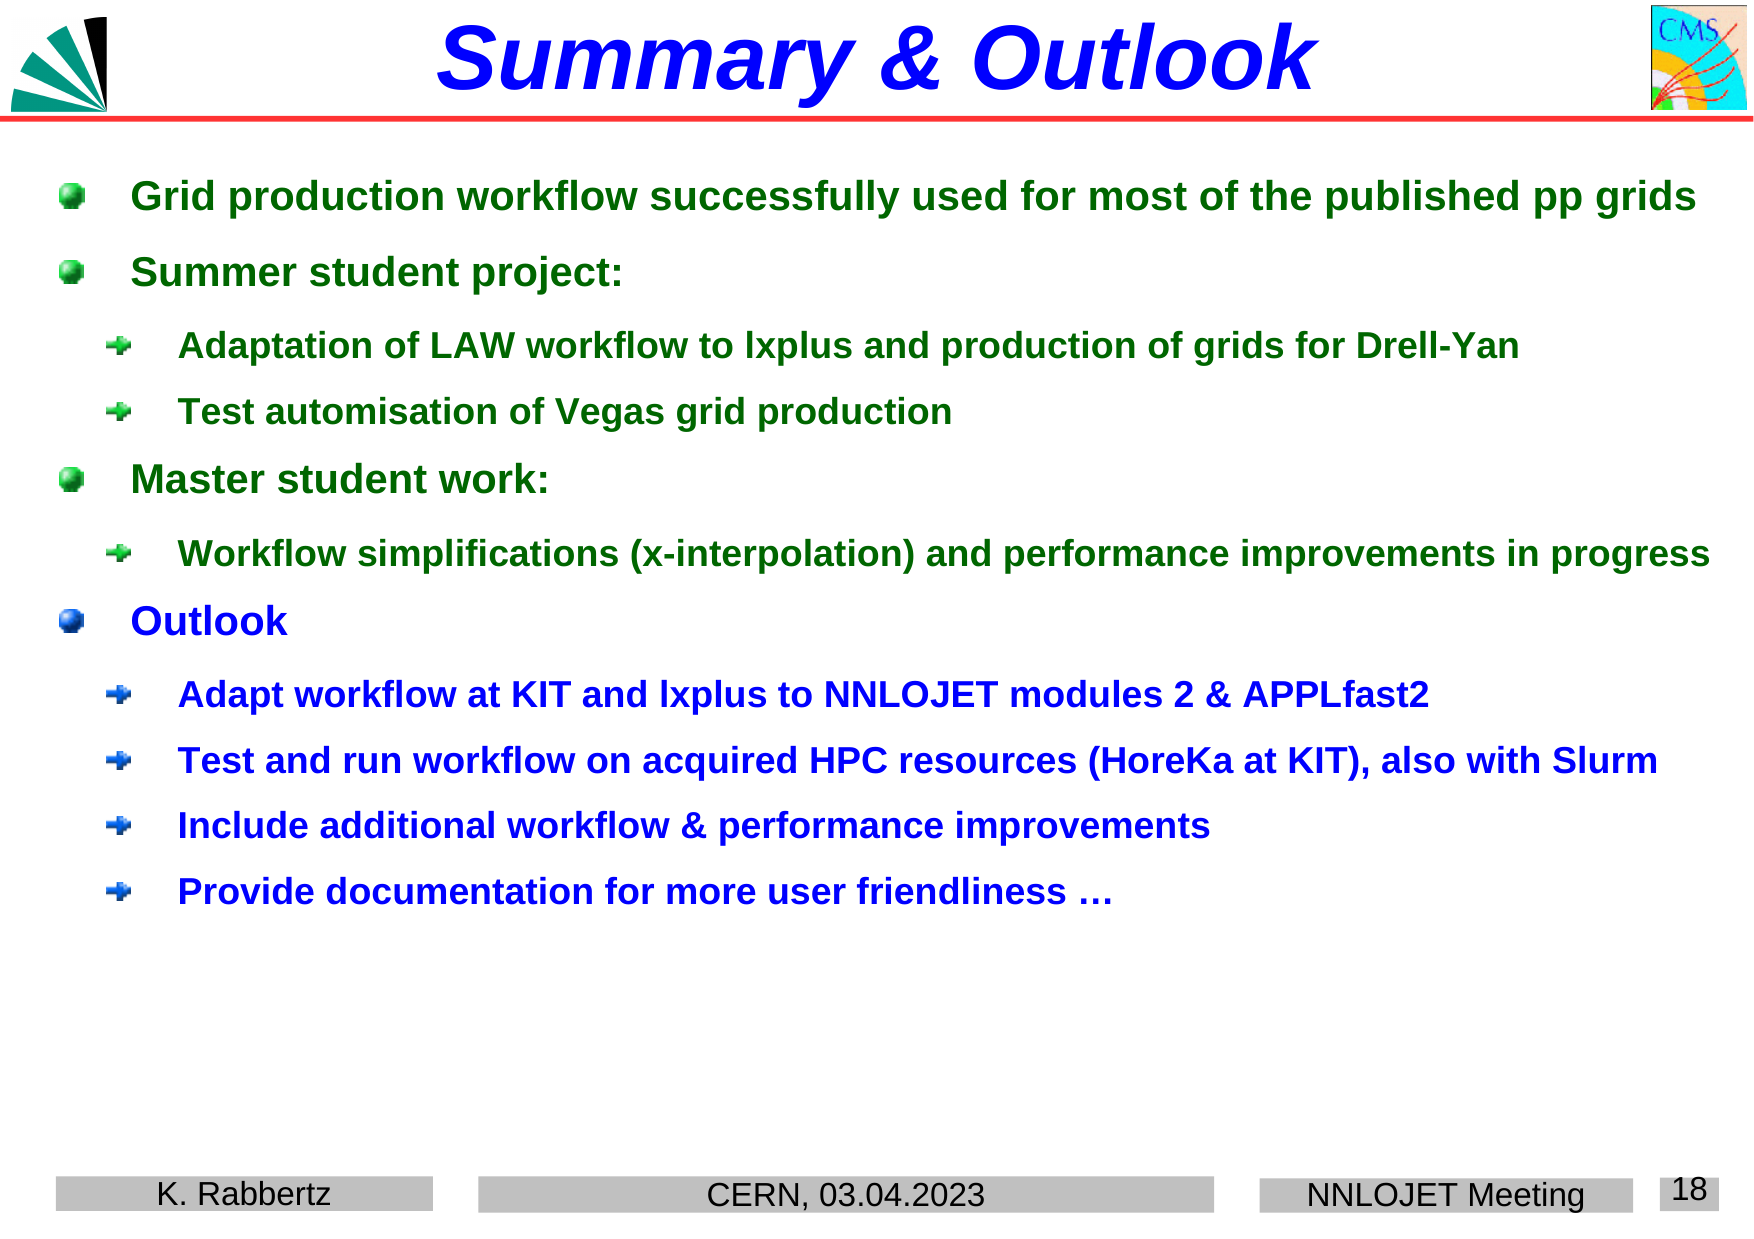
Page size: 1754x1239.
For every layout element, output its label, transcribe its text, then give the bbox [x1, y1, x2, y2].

picture [11, 17, 107, 113]
picture [1651, 5, 1747, 110]
list Grid production workflow successfully used for most of the published pp grids Summer student project: Adaptation of LAW workflow to lxplus and production of grids for Drell-Yan Test automisation of Vegas grid production Master student work: Workflow simplifications (x-interpolation) and performance improvements in progress Outlook Adapt workflow at KIT and lxplus to NNLOJET modules 2 & APPLfast2 Test and run workflow on acquired HPC resources (HoreKa at KIT), also with Slurm Include additional workflow & performance improvements Provide documentation for more user friendliness … [47, 172, 1731, 1151]
title Summary & Outlook [124, 0, 1630, 116]
